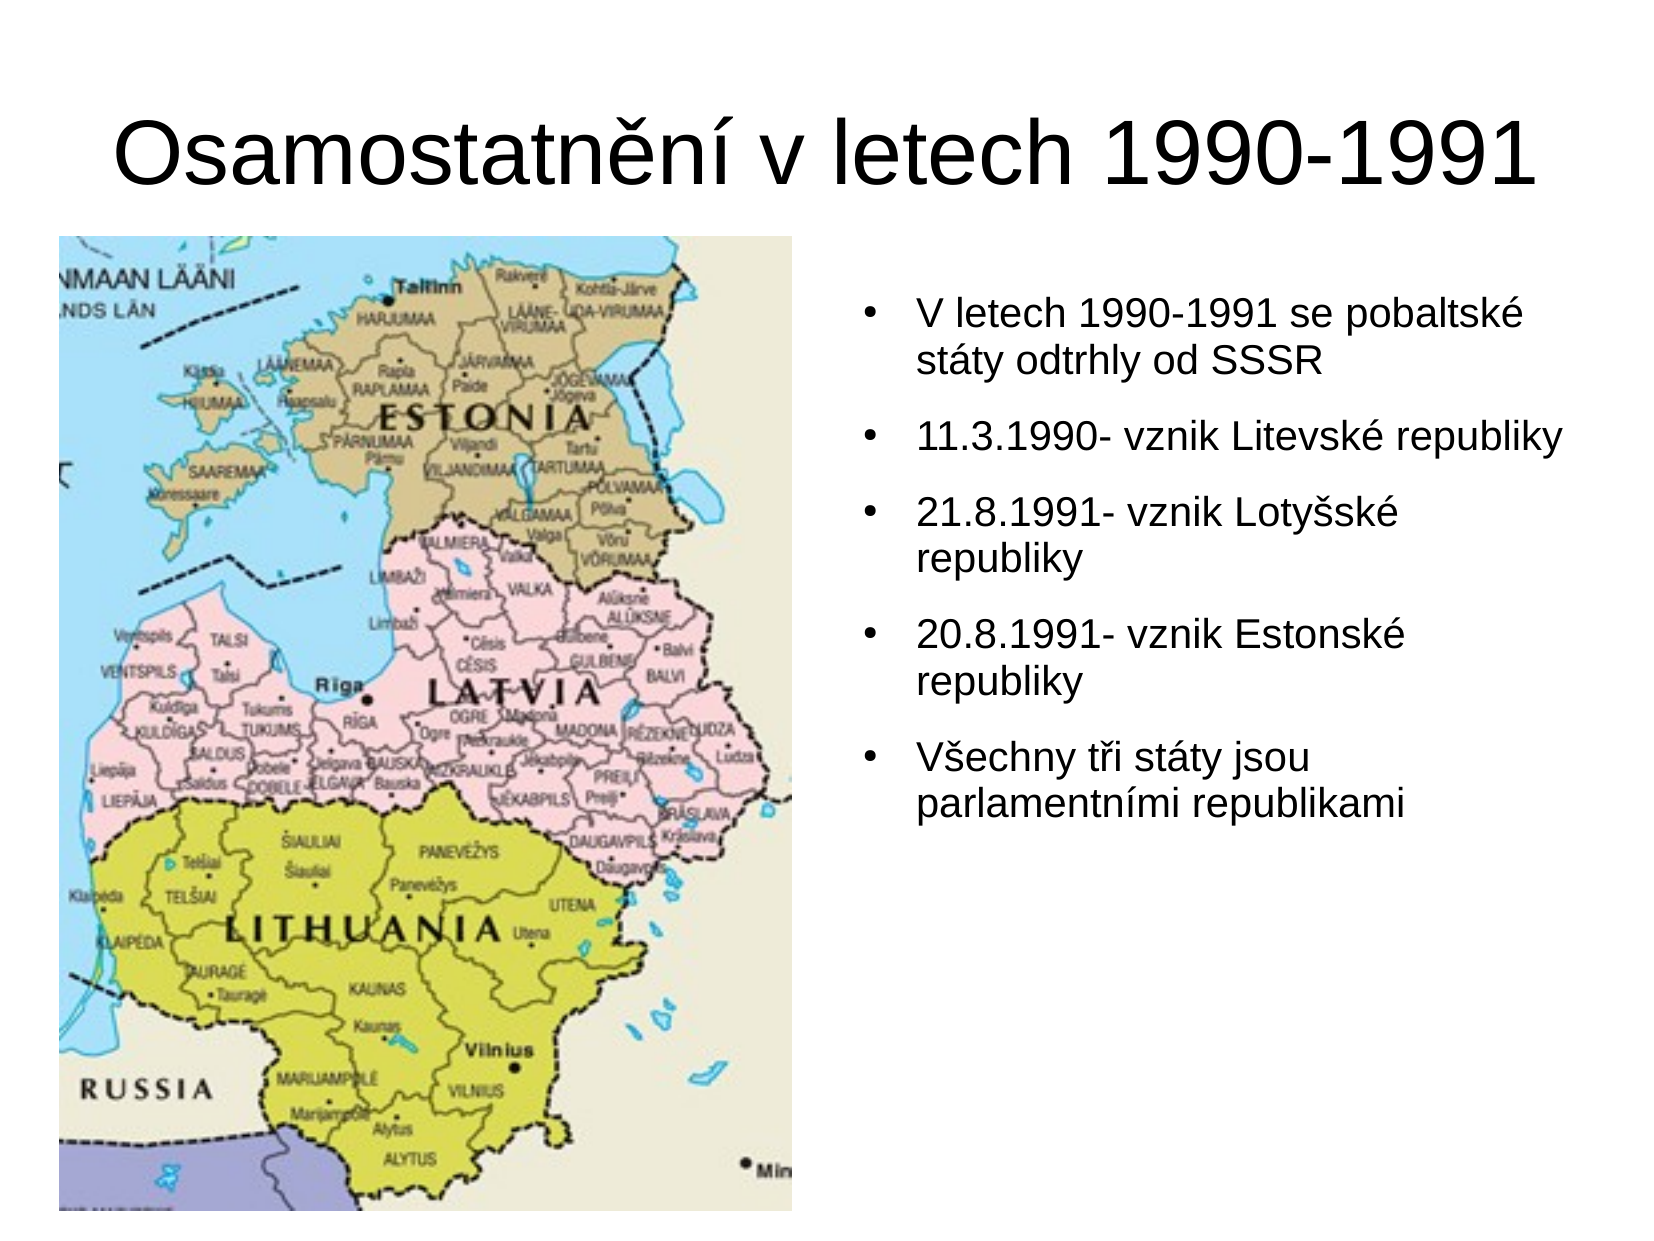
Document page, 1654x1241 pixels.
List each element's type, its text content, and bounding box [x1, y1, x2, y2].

picture [59, 236, 792, 1211]
title Osamostatnění v letech 1990-1991 [82, 49, 1571, 257]
list V letech 1990-1991 se pobaltské státy odtrhly od SSSR 11.3.1990- vznik Litevské republiky 21.8.1991- vznik Lotyšské republiky 20.8.1991- vznik Estonské republiky Všechny tři státy jsou parlamentními republikami [845, 290, 1572, 1109]
